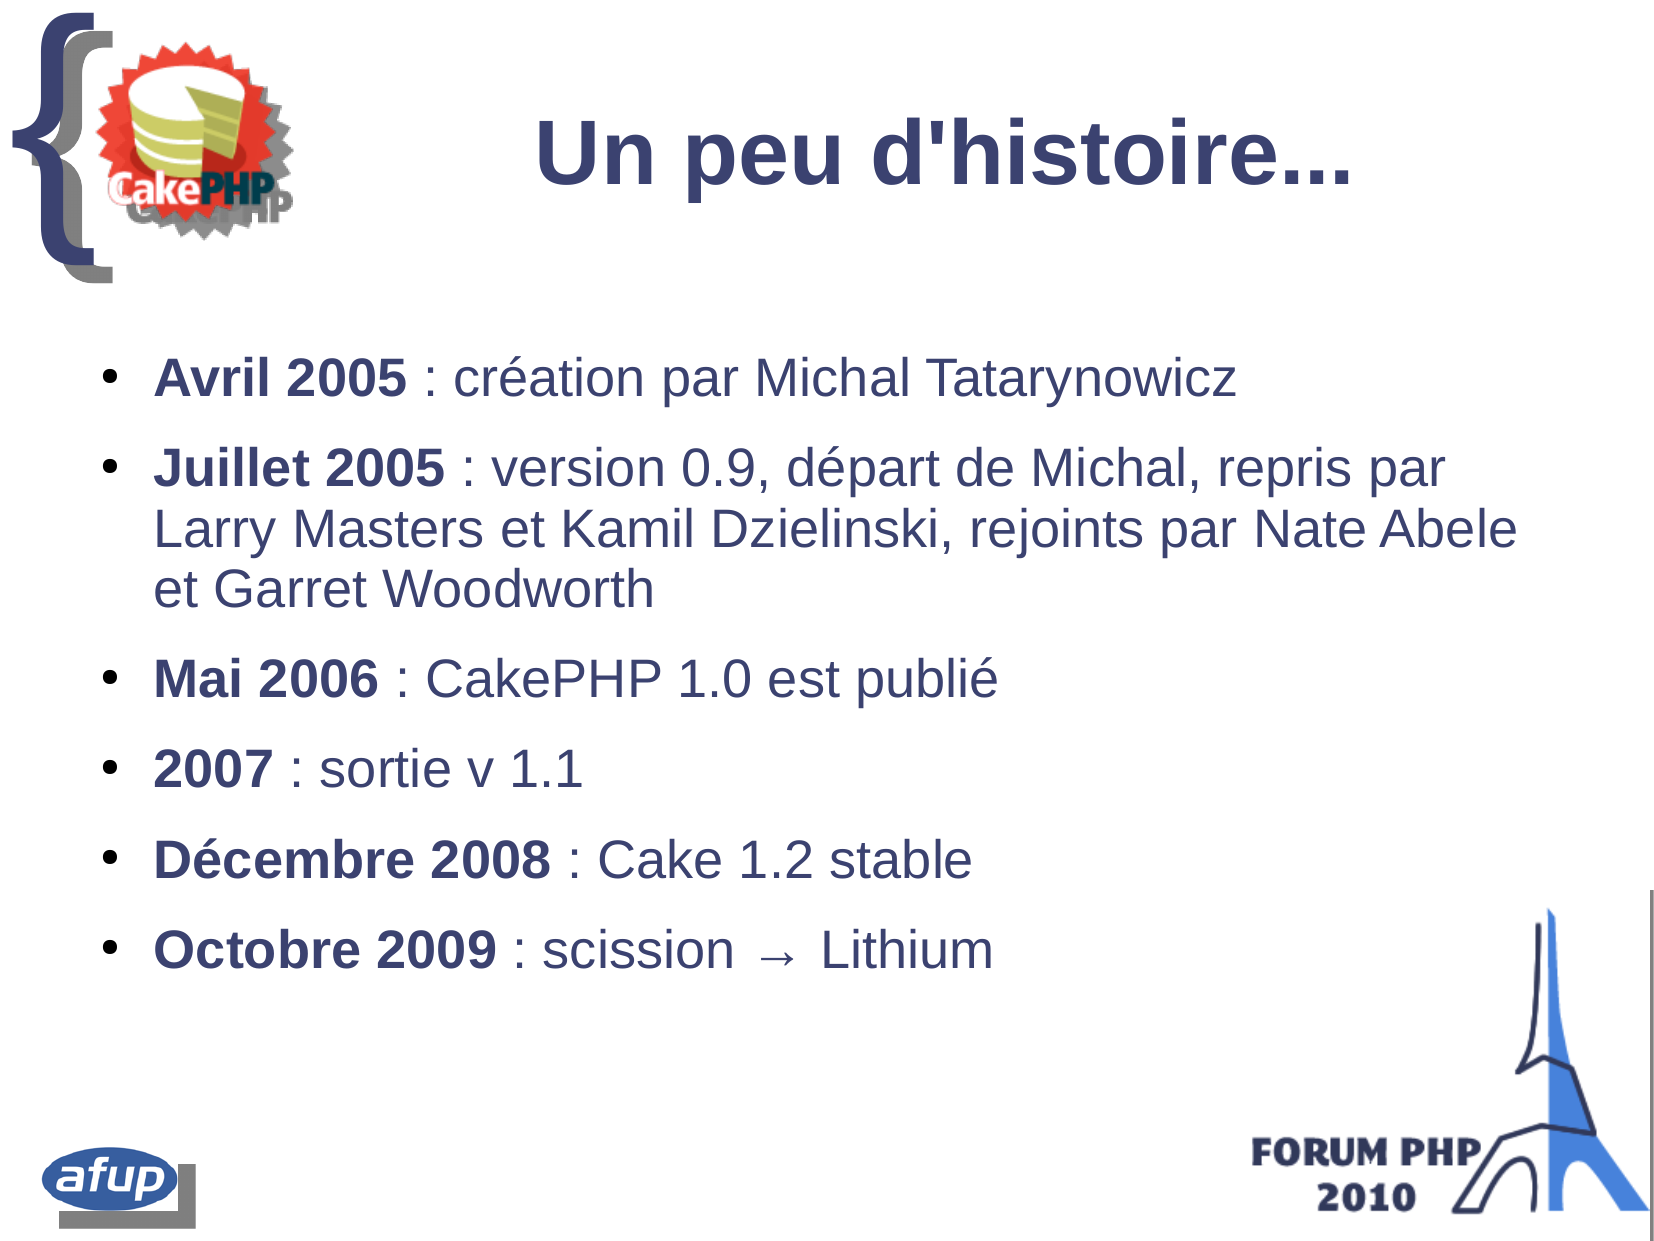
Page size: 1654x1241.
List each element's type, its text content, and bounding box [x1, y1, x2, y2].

picture [41, 1146, 178, 1211]
picture [1240, 872, 1650, 1241]
picture [88, 35, 284, 231]
title Un peu d'histoire... [295, 49, 1571, 257]
list Avril 2005 : création par Michal Tatarynowicz Juillet 2005 : version 0.9, départ de Michal, repris par Larry Masters et Kamil Dzielinski, rejoints par Nate Abele et Garret Woodworth Mai 2006 : CakePHP 1.0 est publié 2007 : sortie v 1.1 Décembre 2008 : Cake 1.2 stable Octobre 2009 : scission → Lithium [82, 290, 1571, 1094]
